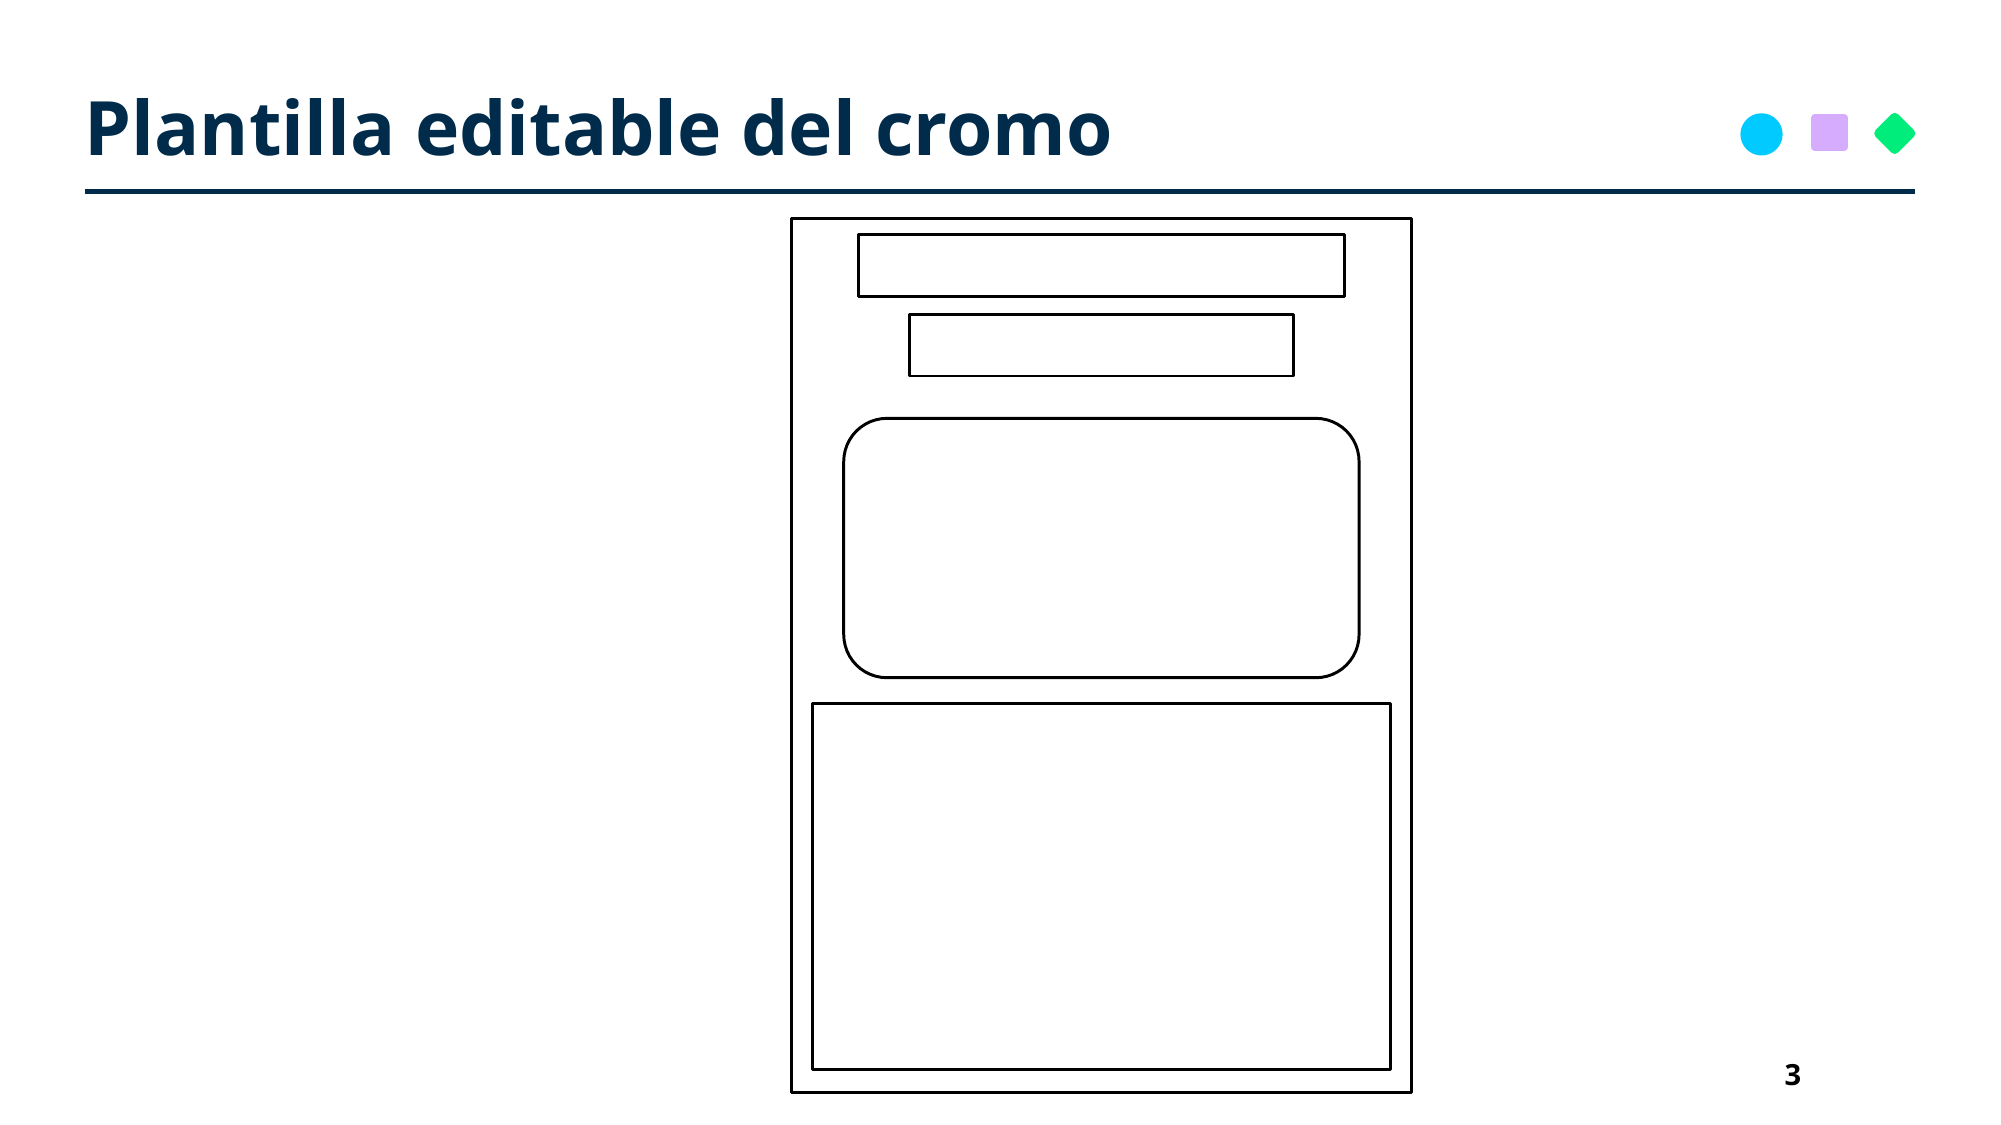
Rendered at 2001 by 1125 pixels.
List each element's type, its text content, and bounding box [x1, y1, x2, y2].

text_box [791, 218, 1412, 1093]
title Plantilla editable del cromo [84, 29, 1601, 178]
